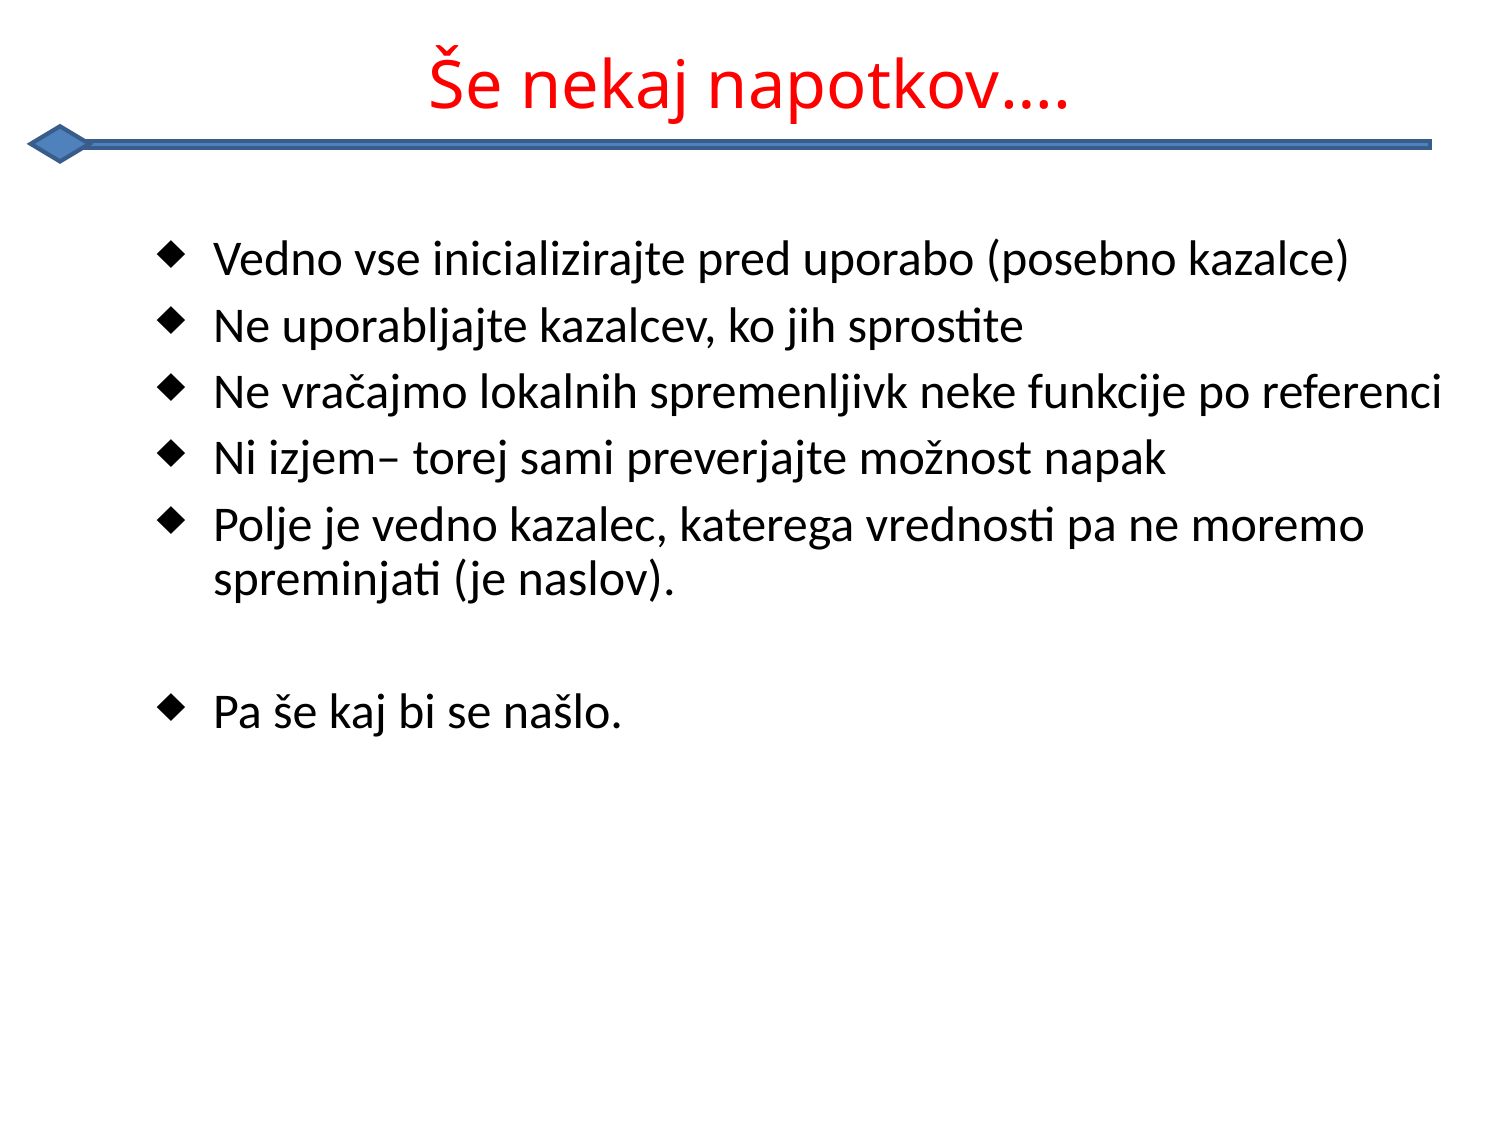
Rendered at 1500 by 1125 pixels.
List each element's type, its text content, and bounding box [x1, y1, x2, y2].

title Še nekaj napotkov…. [75, 23, 1426, 141]
list Vedno vse inicializirajte pred uporabo (posebno kazalce) Ne uporabljajte kazalcev, ko jih sprostite Ne vračajmo lokalnih spremenljivk neke funkcije po referenci Ni izjem– torej sami preverjajte možnost napak Polje je vedno kazalec, katerega vrednosti pa ne moremo spreminjati (je naslov). Pa še kaj bi se našlo. [141, 224, 1500, 957]
